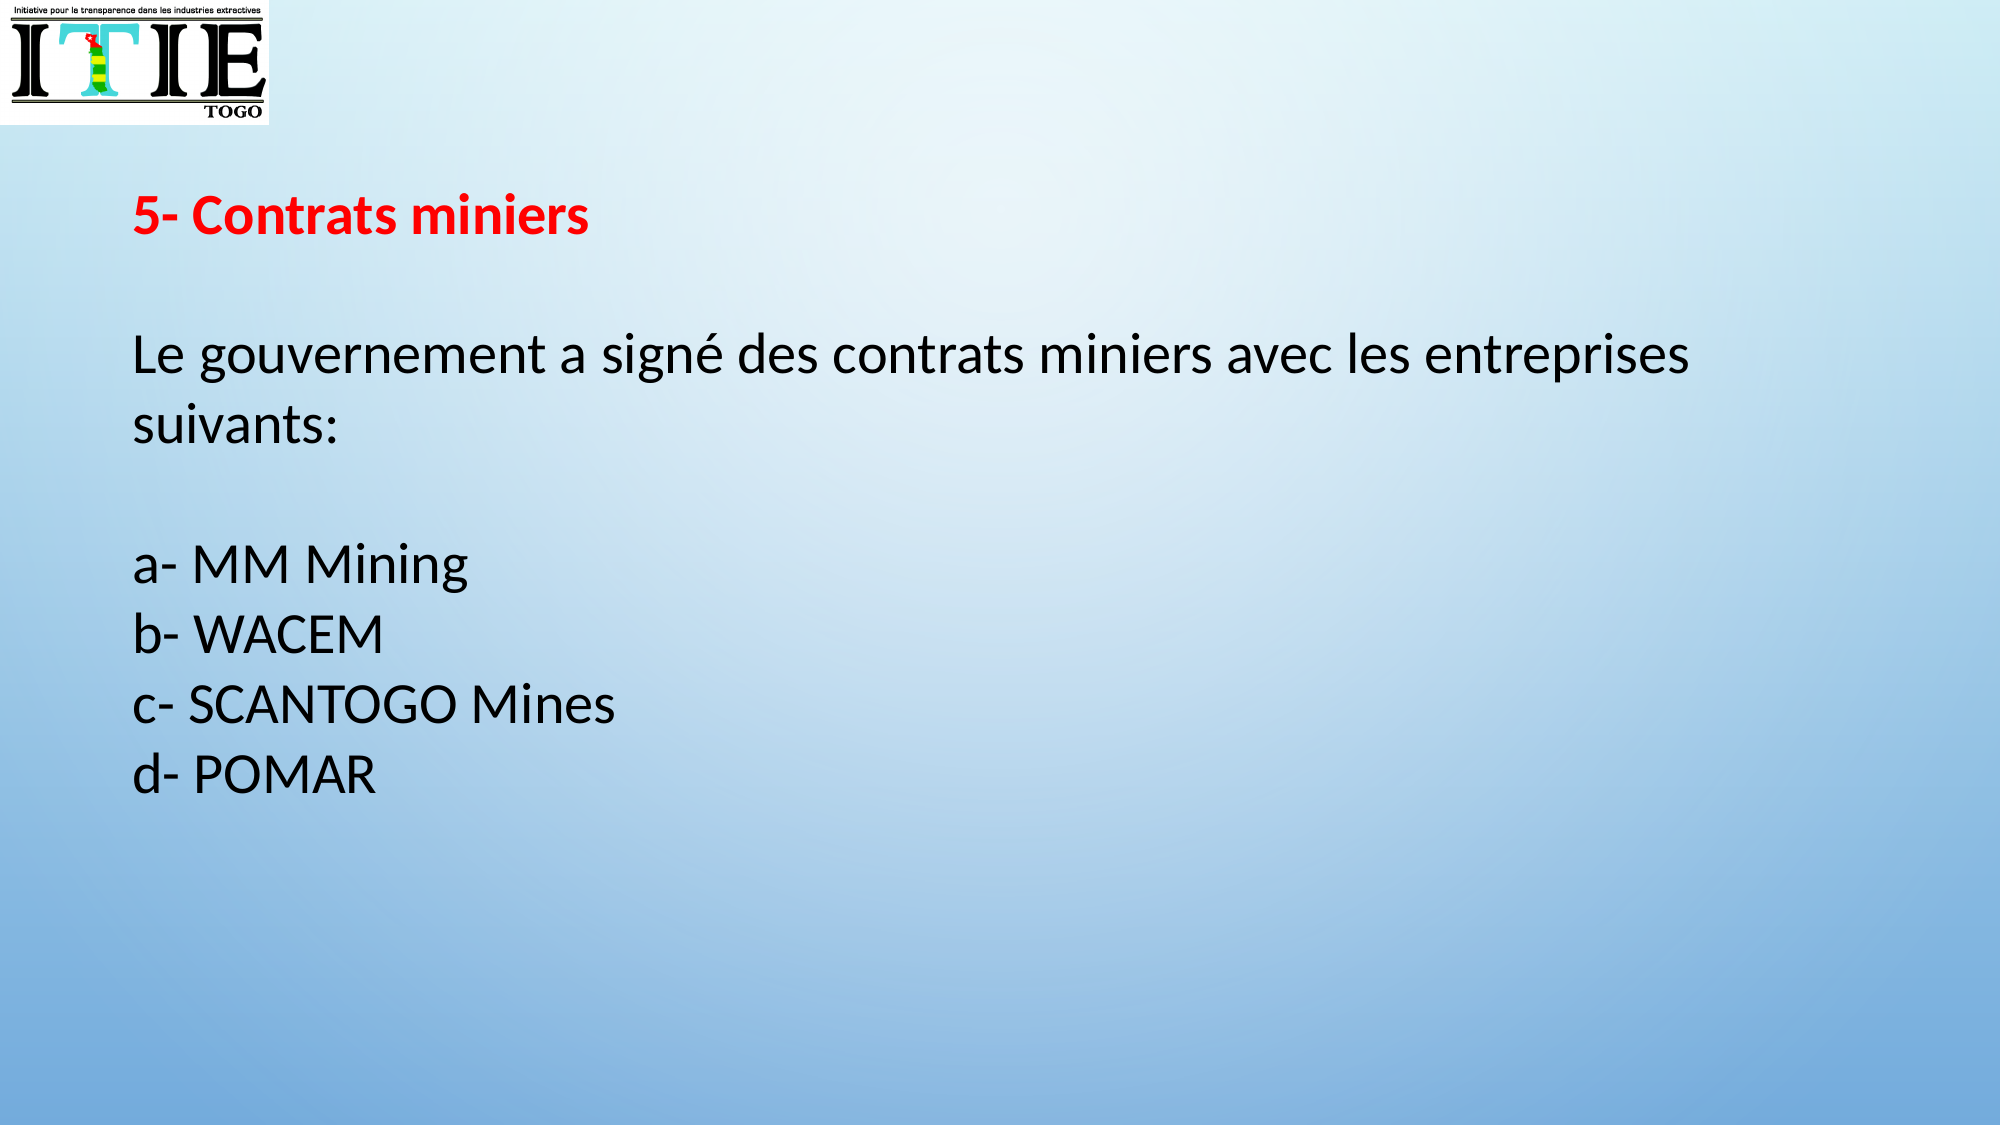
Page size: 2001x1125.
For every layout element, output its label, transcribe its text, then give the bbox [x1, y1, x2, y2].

text_box 5- Contrats miniers Le gouvernement a signé des contrats miniers avec les entreprises suivants: a- MM Mining b- WACEM c- SCANTOGO Mines d- POMAR [117, 168, 1827, 820]
picture [0, 0, 269, 126]
